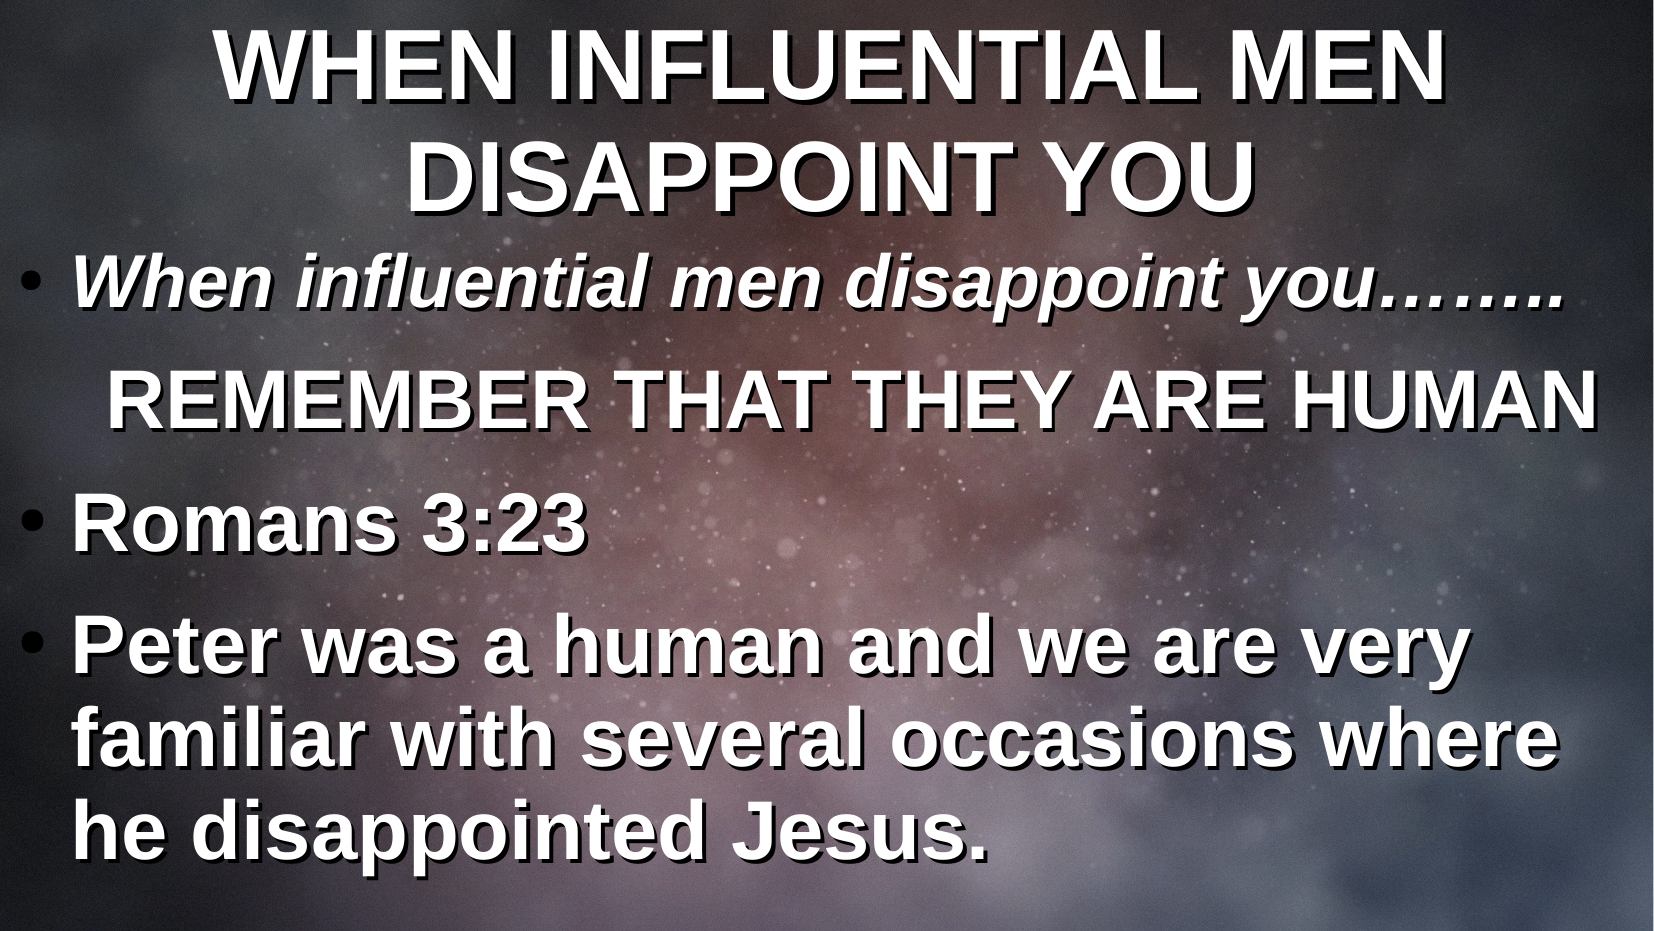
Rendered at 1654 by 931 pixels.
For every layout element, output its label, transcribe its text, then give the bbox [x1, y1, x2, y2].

picture [0, 0, 1654, 931]
title WHEN INFLUENTIAL MEN DISAPPOINT YOU [28, 9, 1634, 234]
list When influential men disappoint you…….. REMEMBER THAT THEY ARE HUMAN Romans 3:23 Peter was a human and we are very familiar with several occasions where he disappointed Jesus. [0, 240, 1636, 929]
